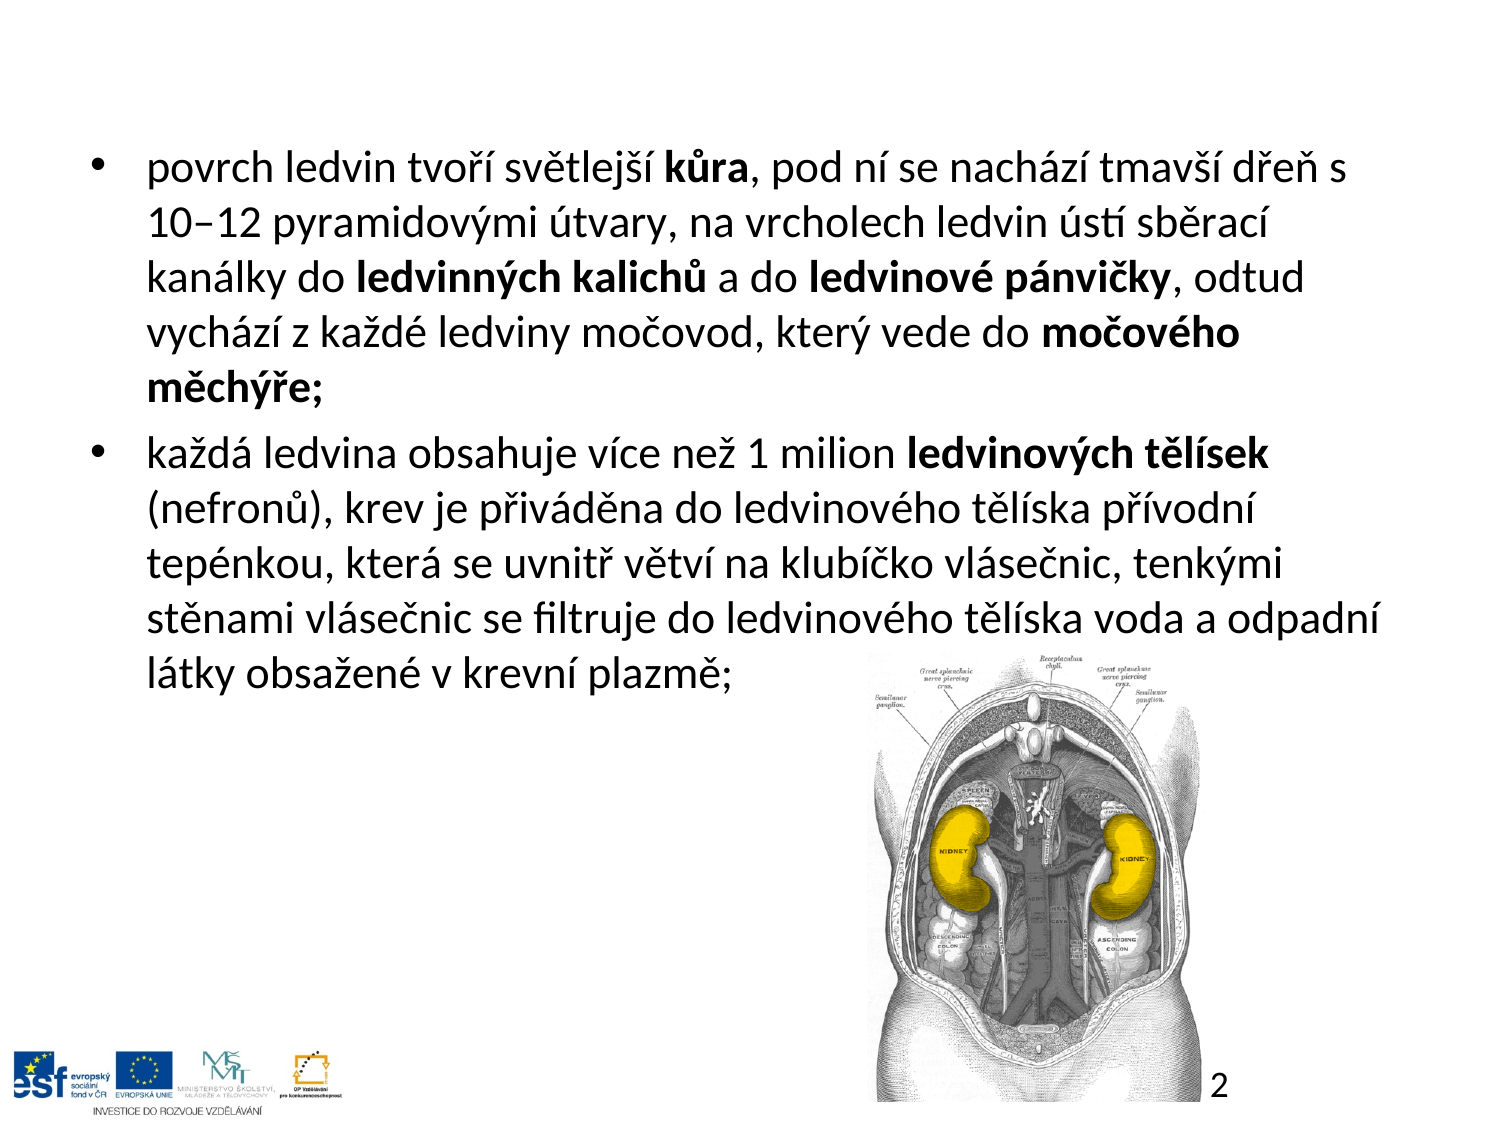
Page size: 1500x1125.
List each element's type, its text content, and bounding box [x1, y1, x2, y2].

text_box 2 [1195, 1052, 1254, 1114]
picture [867, 653, 1208, 1102]
list povrch ledvin tvoří světlejší kůra, pod ní se nachází tmavší dřeň s 10–12 pyramidovými útvary, na vrcholech ledvin ústí sběrací kanálky do ledvinných kalichů a do ledvinové pánvičky, odtud vychází z každé ledviny močovod, který vede do močového měchýře; každá ledvina obsahuje více než 1 milion ledvinových tělísek (nefronů), krev je přiváděna do ledvinového tělíska přívodní tepénkou, která se uvnitř větví na klubíčko vlásečnic, tenkými stěnami vlásečnic se filtruje do ledvinového tělíska voda a odpadní látky obsažené v krevní plazmě; [75, 128, 1426, 872]
picture [0, 1035, 351, 1125]
